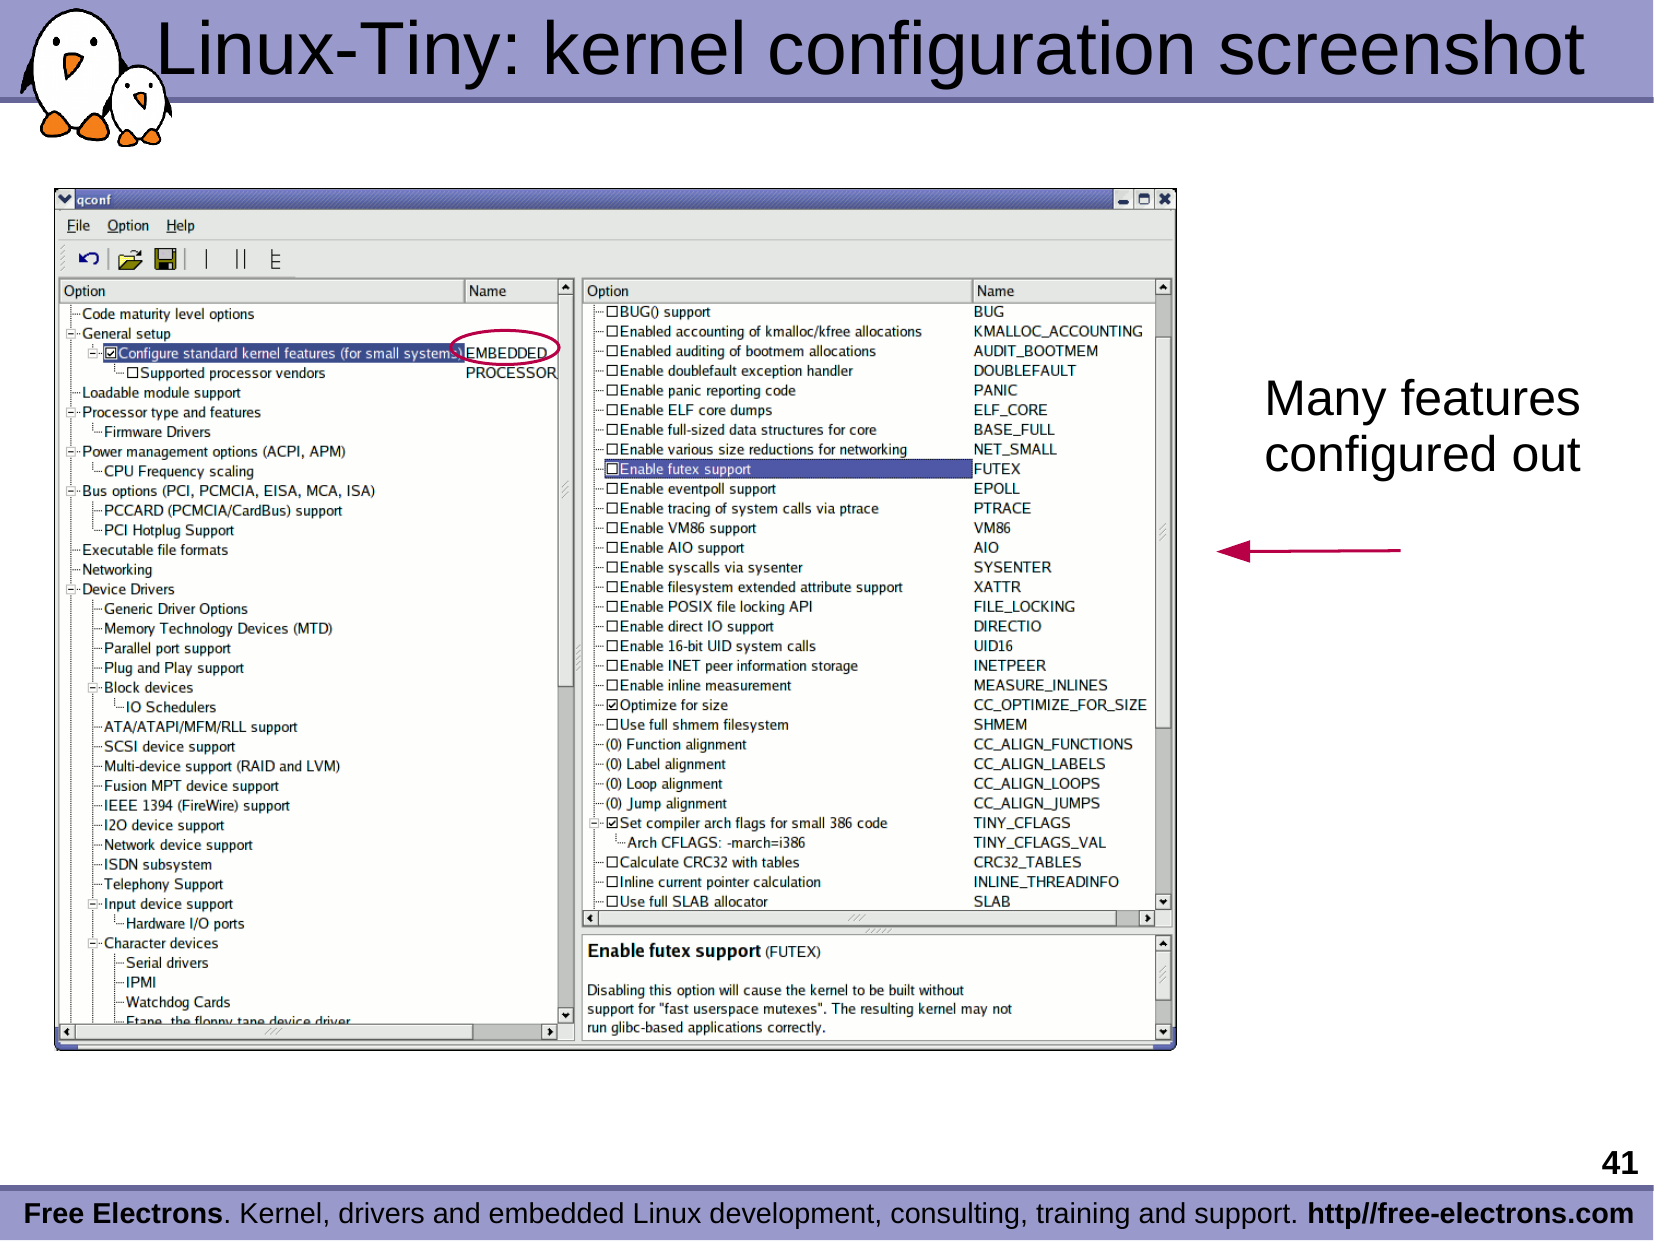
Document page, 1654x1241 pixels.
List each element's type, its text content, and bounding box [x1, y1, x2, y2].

title Linux-Tiny: kernel configuration screenshot [125, 0, 1616, 98]
picture [20, 8, 172, 147]
text_box Many features configured out [1264, 370, 1582, 495]
picture [54, 188, 1177, 1051]
